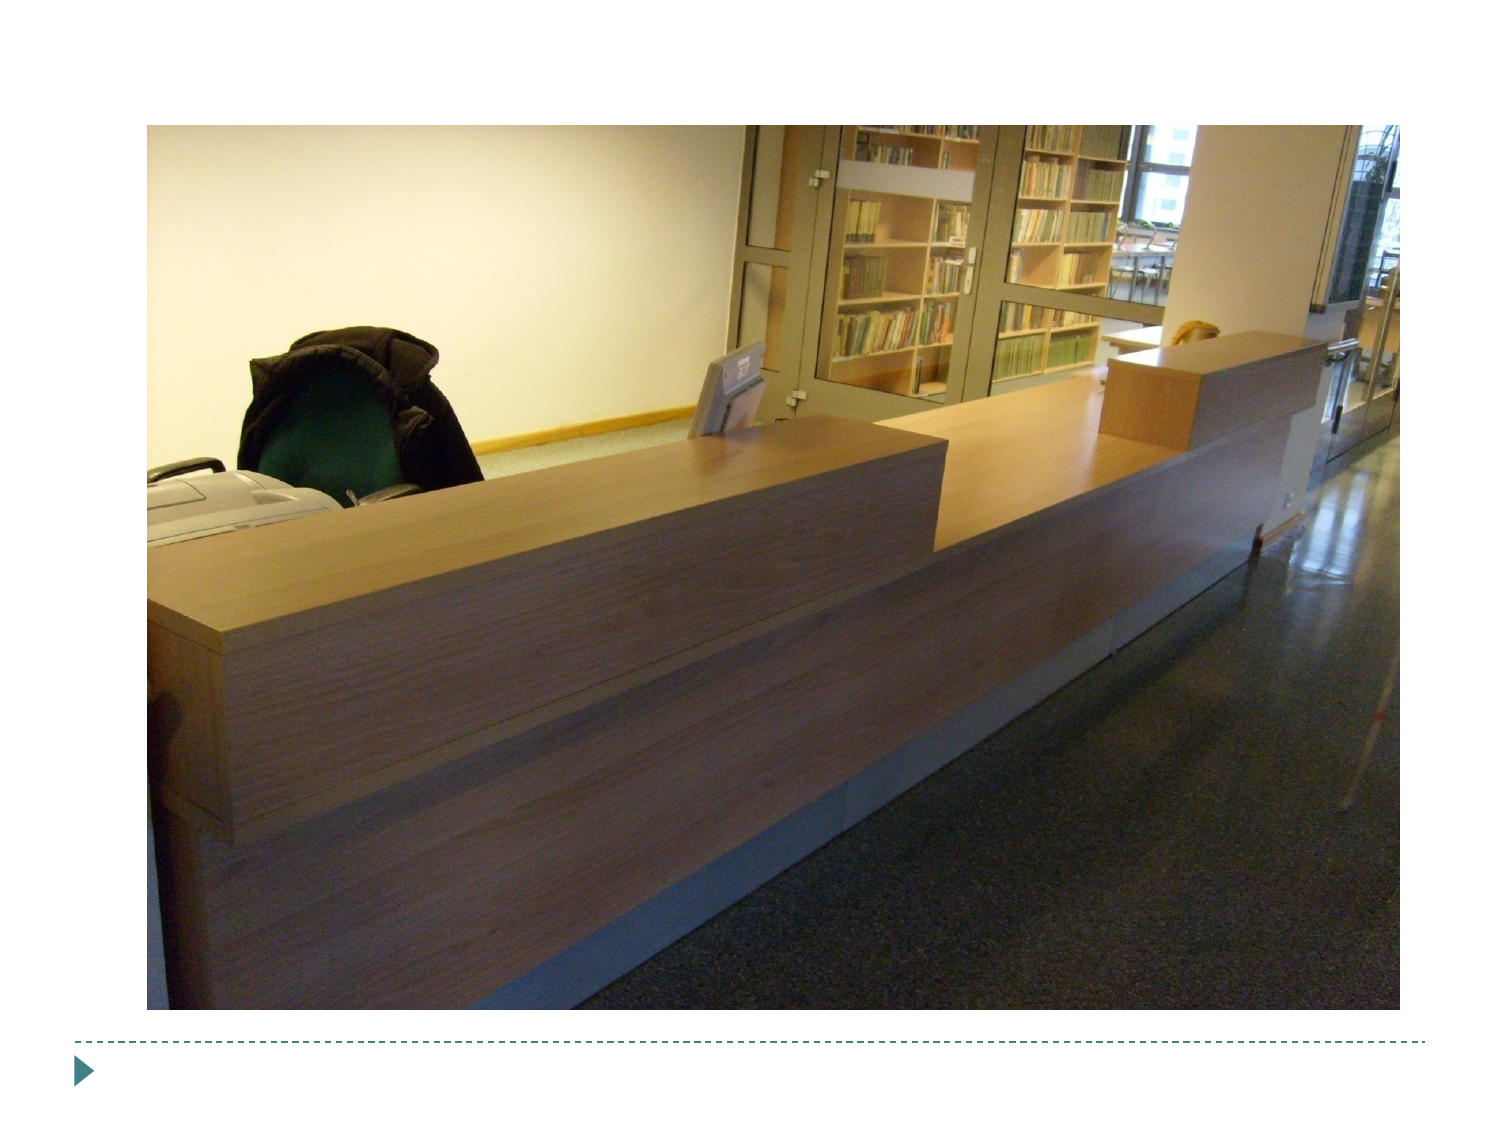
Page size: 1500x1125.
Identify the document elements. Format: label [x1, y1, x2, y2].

picture [147, 125, 1400, 1010]
